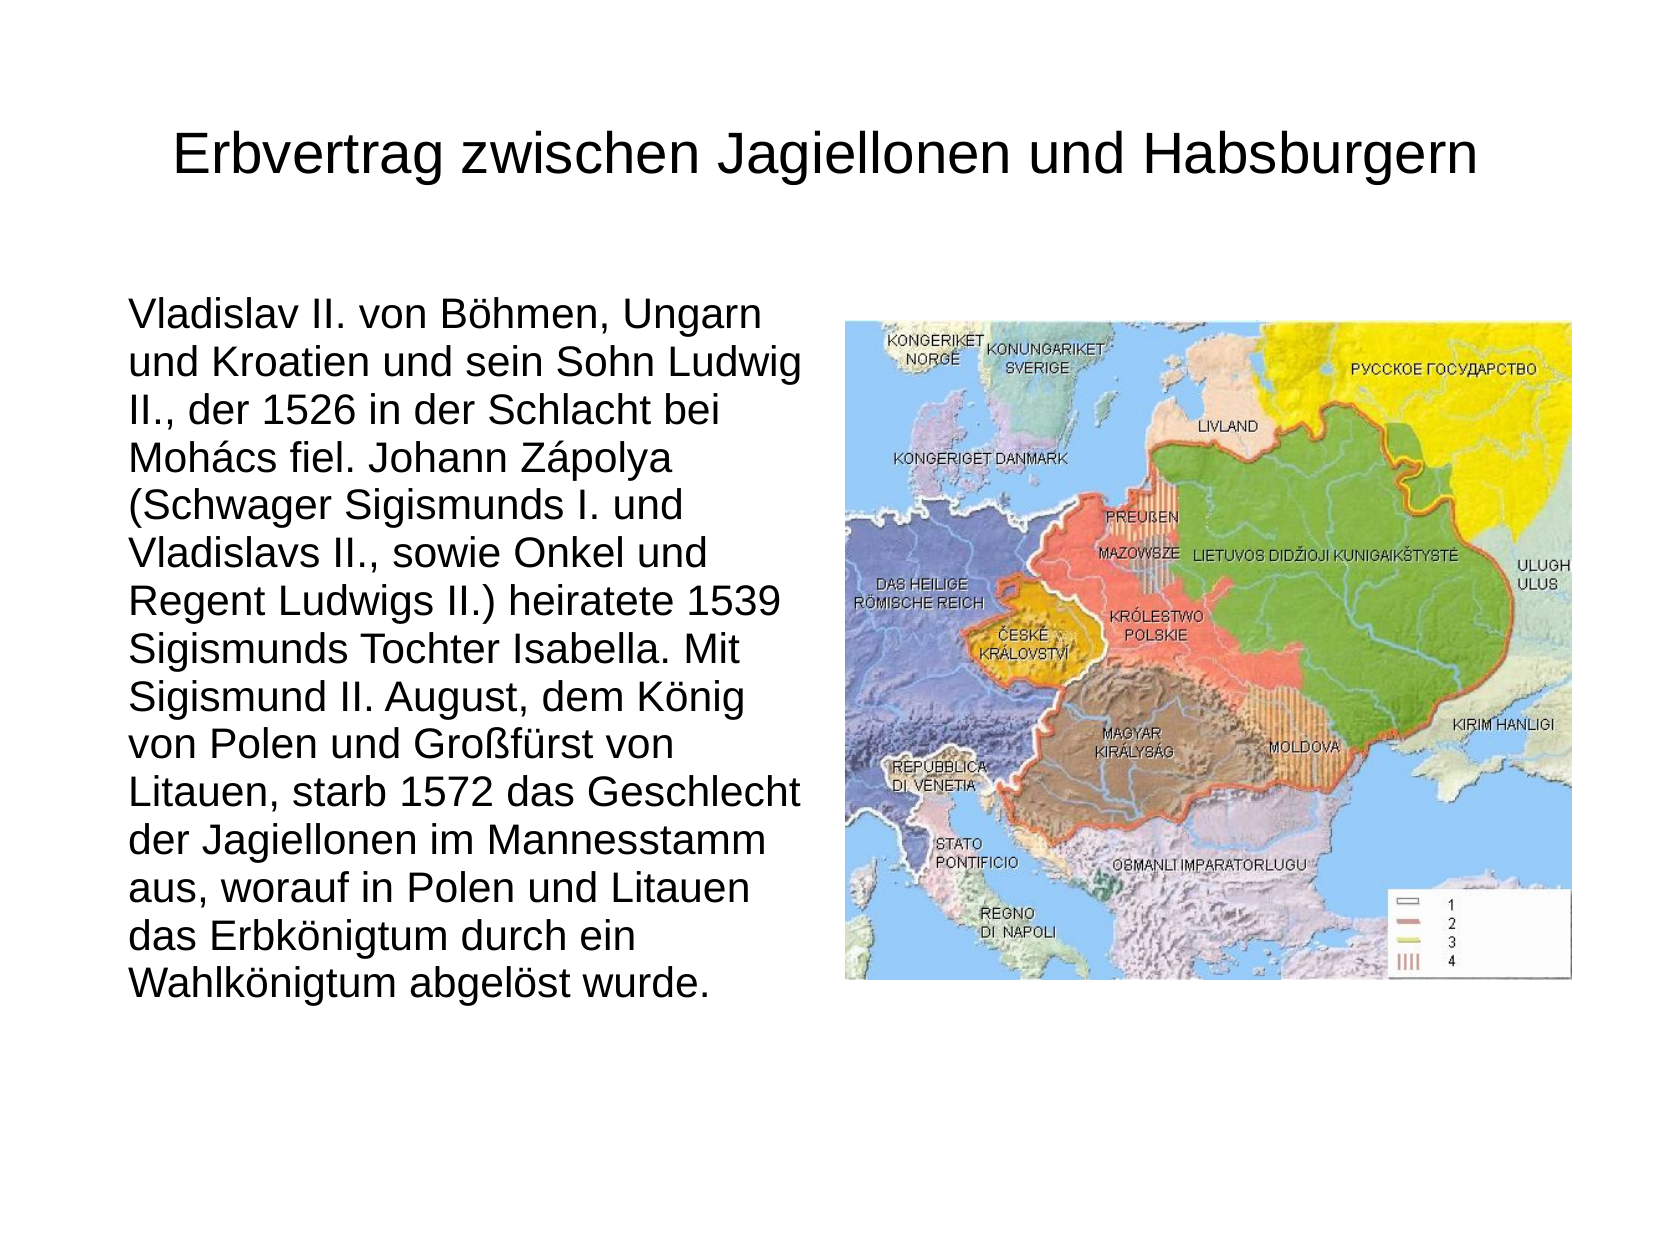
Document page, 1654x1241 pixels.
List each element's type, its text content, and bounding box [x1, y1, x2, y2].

title Erbvertrag zwischen Jagiellonen und Habsburgern [82, 49, 1571, 257]
list Vladislav II. von Böhmen, Ungarn und Kroatien und sein Sohn Ludwig II., der 1526 in der Schlacht bei Mohács fiel. Johann Zápolya (Schwager Sigismunds I. und Vladislavs II., sowie Onkel und Regent Ludwigs II.) heiratete 1539 Sigismunds Tochter Isabella. Mit Sigismund II. August, dem König von Polen und Großfürst von Litauen, starb 1572 das Geschlecht der Jagiellonen im Mannesstamm aus, worauf in Polen und Litauen das Erbkönigtum durch ein Wahlkönigtum abgelöst wurde. [82, 290, 809, 1010]
picture [845, 320, 1572, 980]
